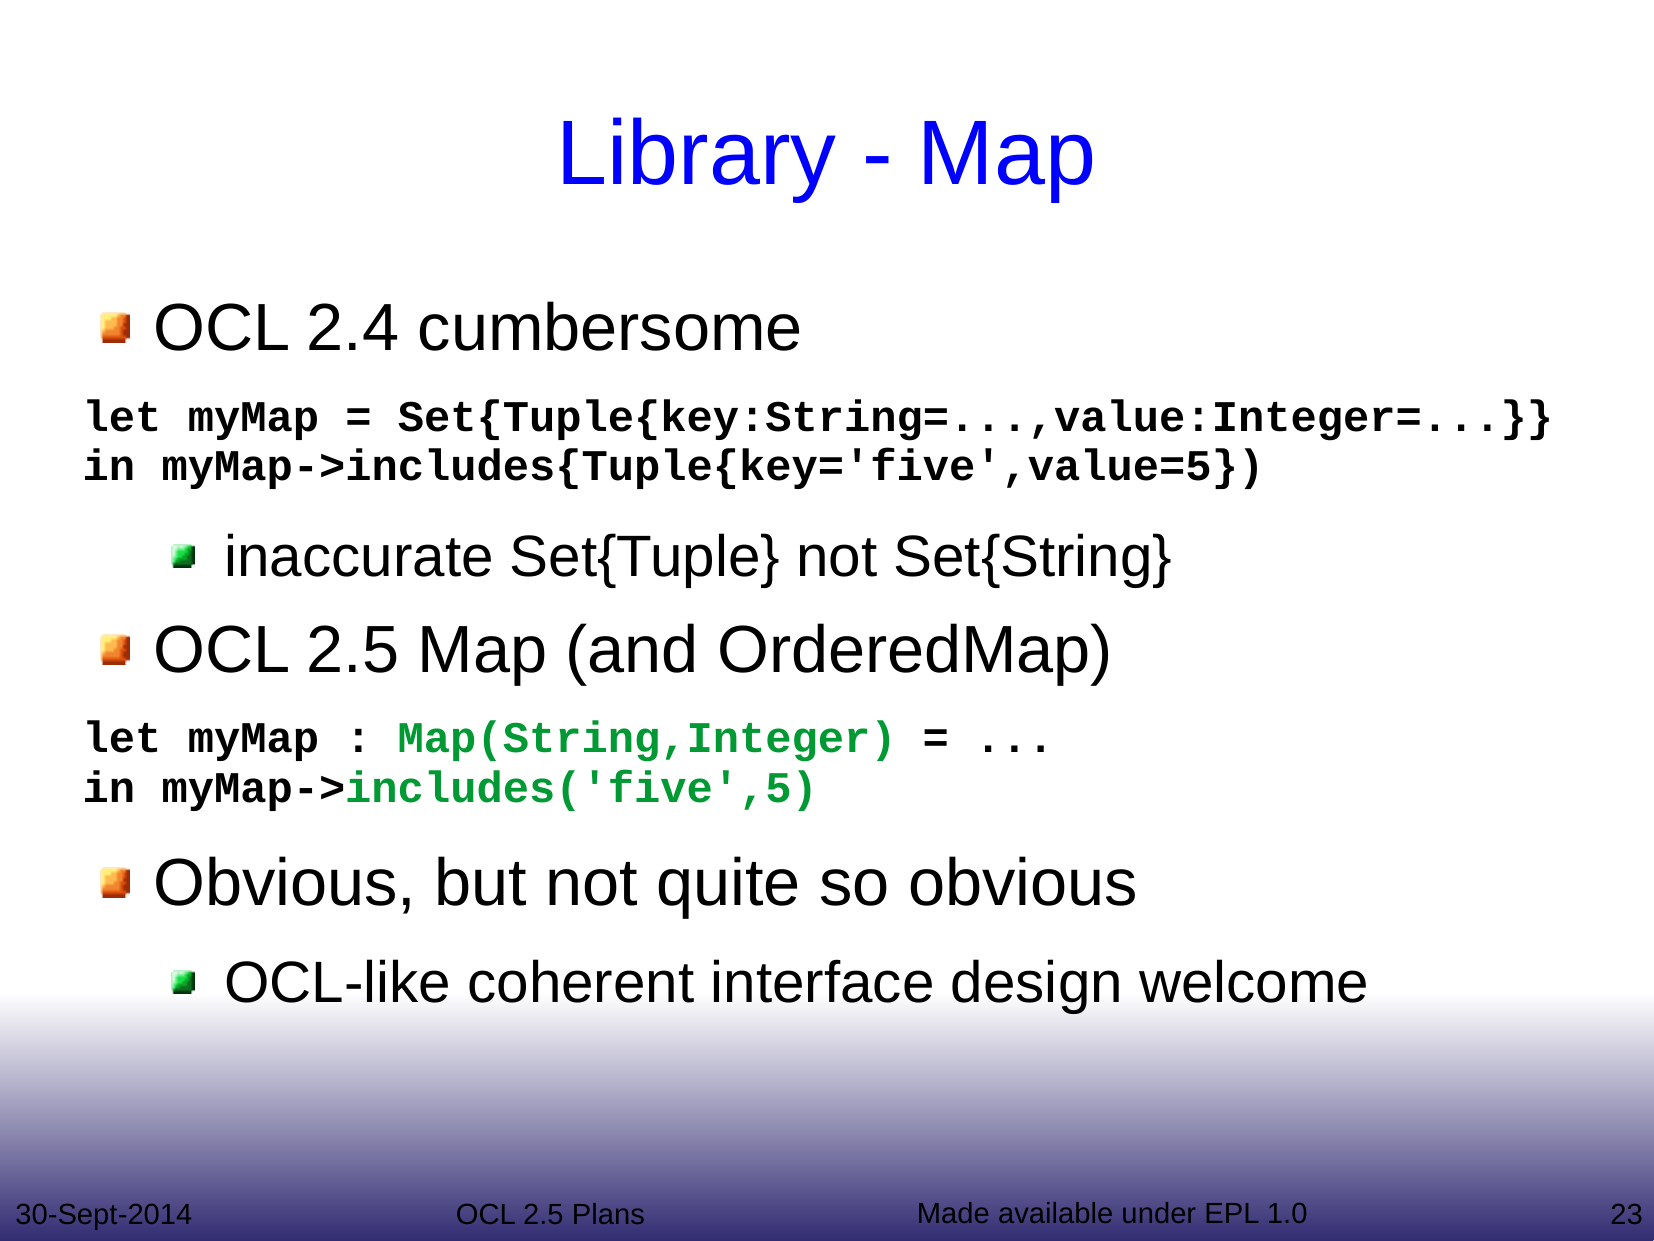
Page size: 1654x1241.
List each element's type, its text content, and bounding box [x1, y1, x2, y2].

title Library - Map [82, 49, 1571, 257]
list OCL 2.4 cumbersome let myMap = Set{Tuple{key:String=...,value:Integer=...}} in myMap->includes{Tuple{key='five',value=5}) inaccurate Set{Tuple} not Set{String} OCL 2.5 Map (and OrderedMap) let myMap : Map(String,Integer) = ... in myMap->includes('five',5) Obvious, but not quite so obvious OCL-like coherent interface design welcome [82, 290, 1571, 1109]
